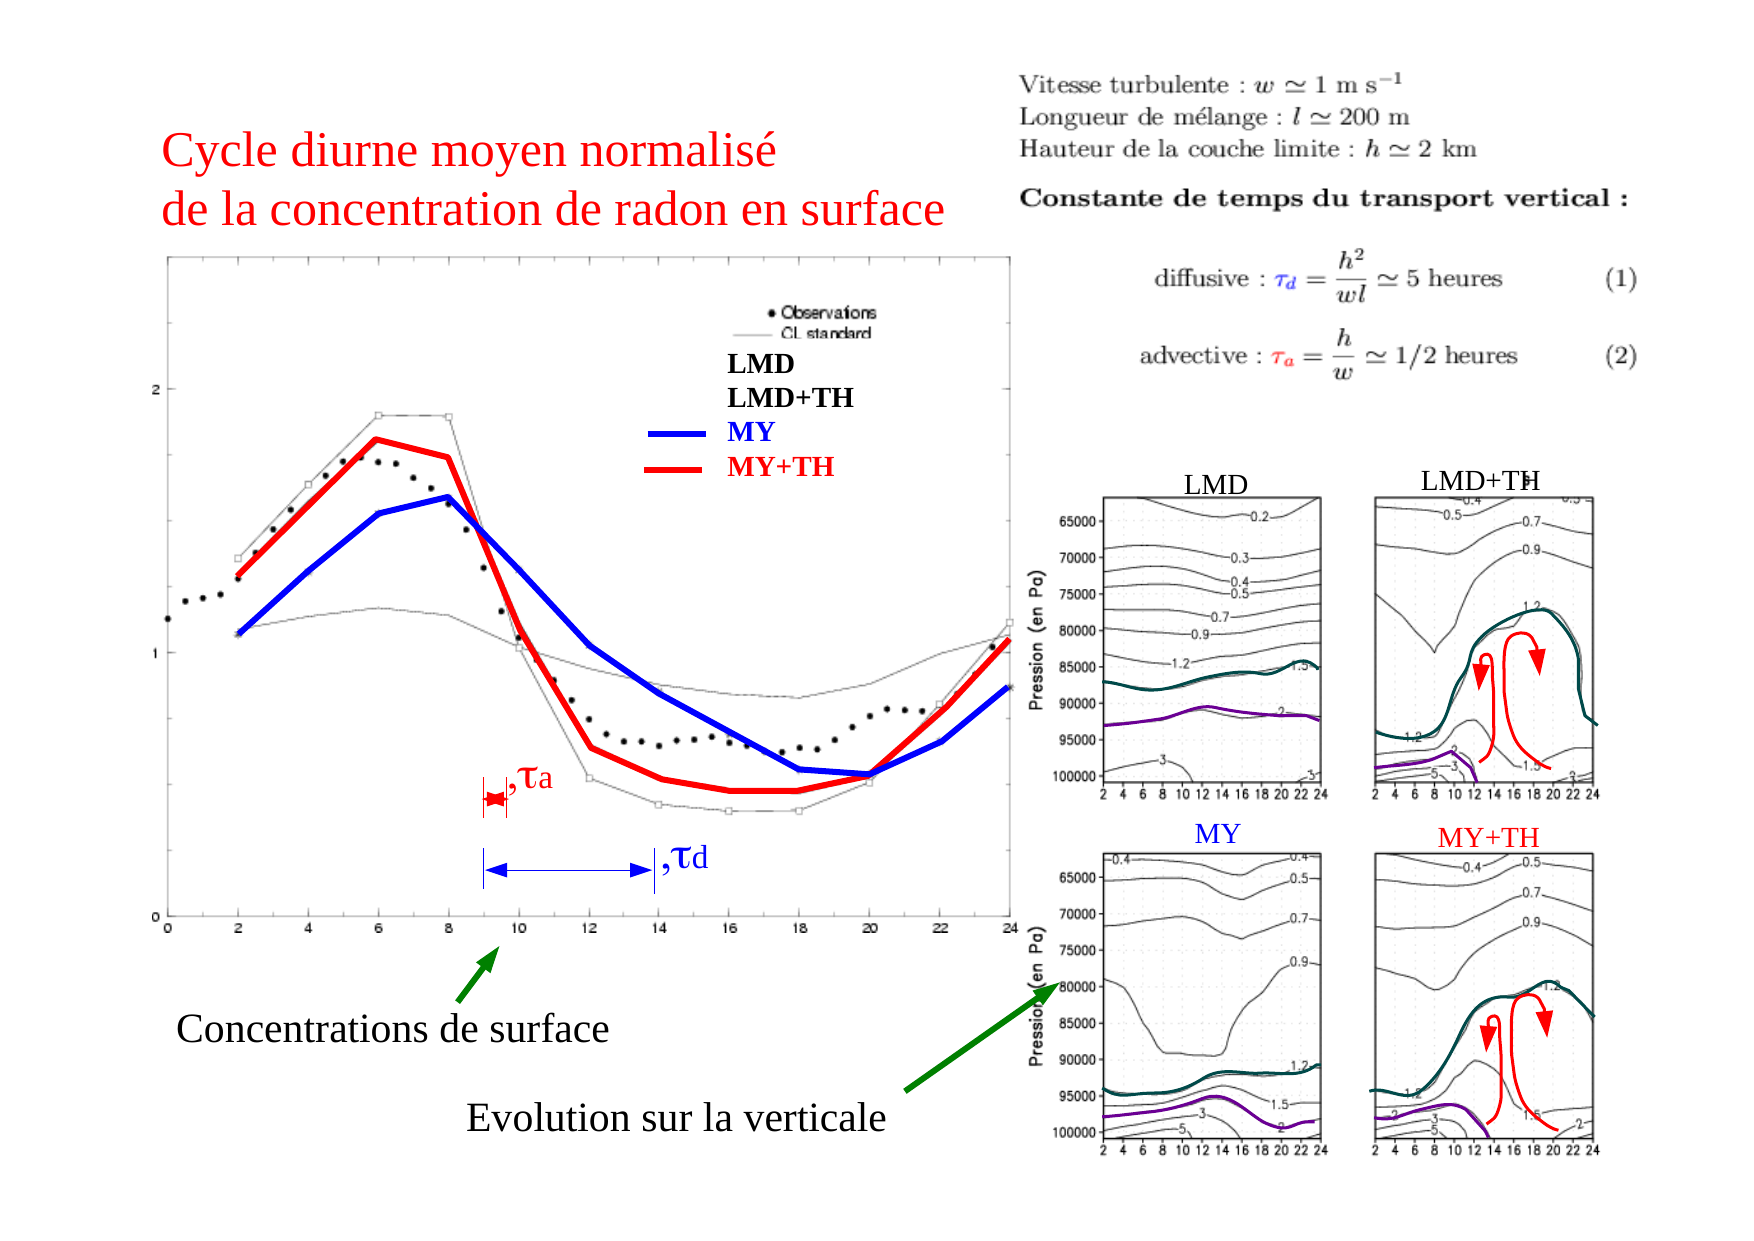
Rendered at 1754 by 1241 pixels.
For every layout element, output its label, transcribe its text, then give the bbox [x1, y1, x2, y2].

text_box LMD LMD+TH MY MY+TH [727, 345, 855, 510]
text_box Evolution sur la verticale [466, 1091, 888, 1143]
text_box Concentrations de surface [175, 1002, 611, 1054]
picture [152, 8, 1754, 1168]
text_box Cycle diurne moyen normalisé de la concentration de radon en surface [161, 118, 947, 246]
text_box [710, 338, 992, 496]
text_box MY [1172, 815, 1242, 853]
text_box LMD [1183, 466, 1249, 503]
text_box [1168, 812, 1277, 844]
text_box [1385, 816, 1609, 848]
text_box ,td [639, 833, 699, 894]
text_box [1179, 463, 1288, 495]
text_box [1416, 459, 1525, 492]
text_box MY+TH [1394, 819, 1605, 857]
text_box ,ta [483, 754, 542, 815]
text_box LMD+TH [1420, 463, 1541, 500]
